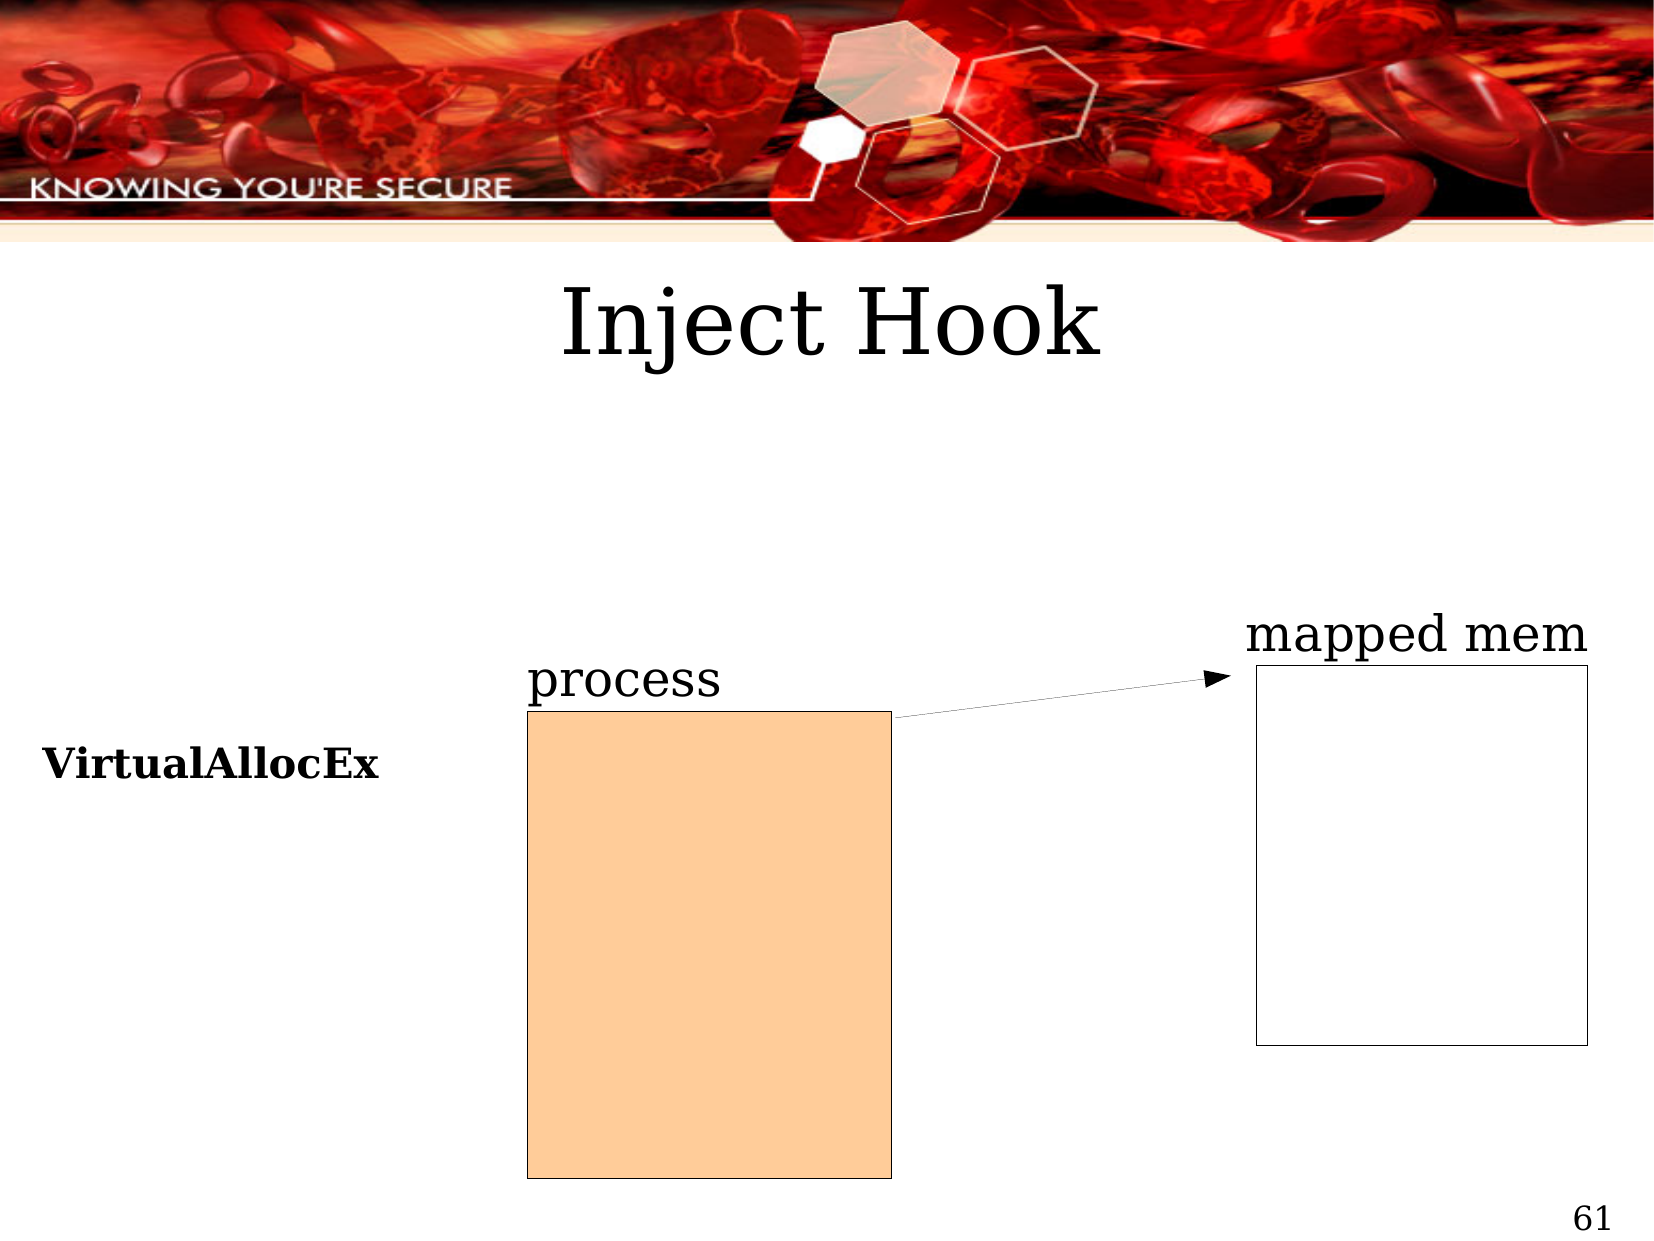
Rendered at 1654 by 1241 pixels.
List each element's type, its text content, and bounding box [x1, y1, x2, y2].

text_box [527, 667, 1208, 1179]
text_box mapped mem [1245, 604, 1631, 664]
text_box process [527, 649, 723, 708]
picture [0, 0, 1654, 242]
title Inject Hook [123, 219, 1536, 427]
text_box VirtualAllocEx [42, 739, 379, 789]
